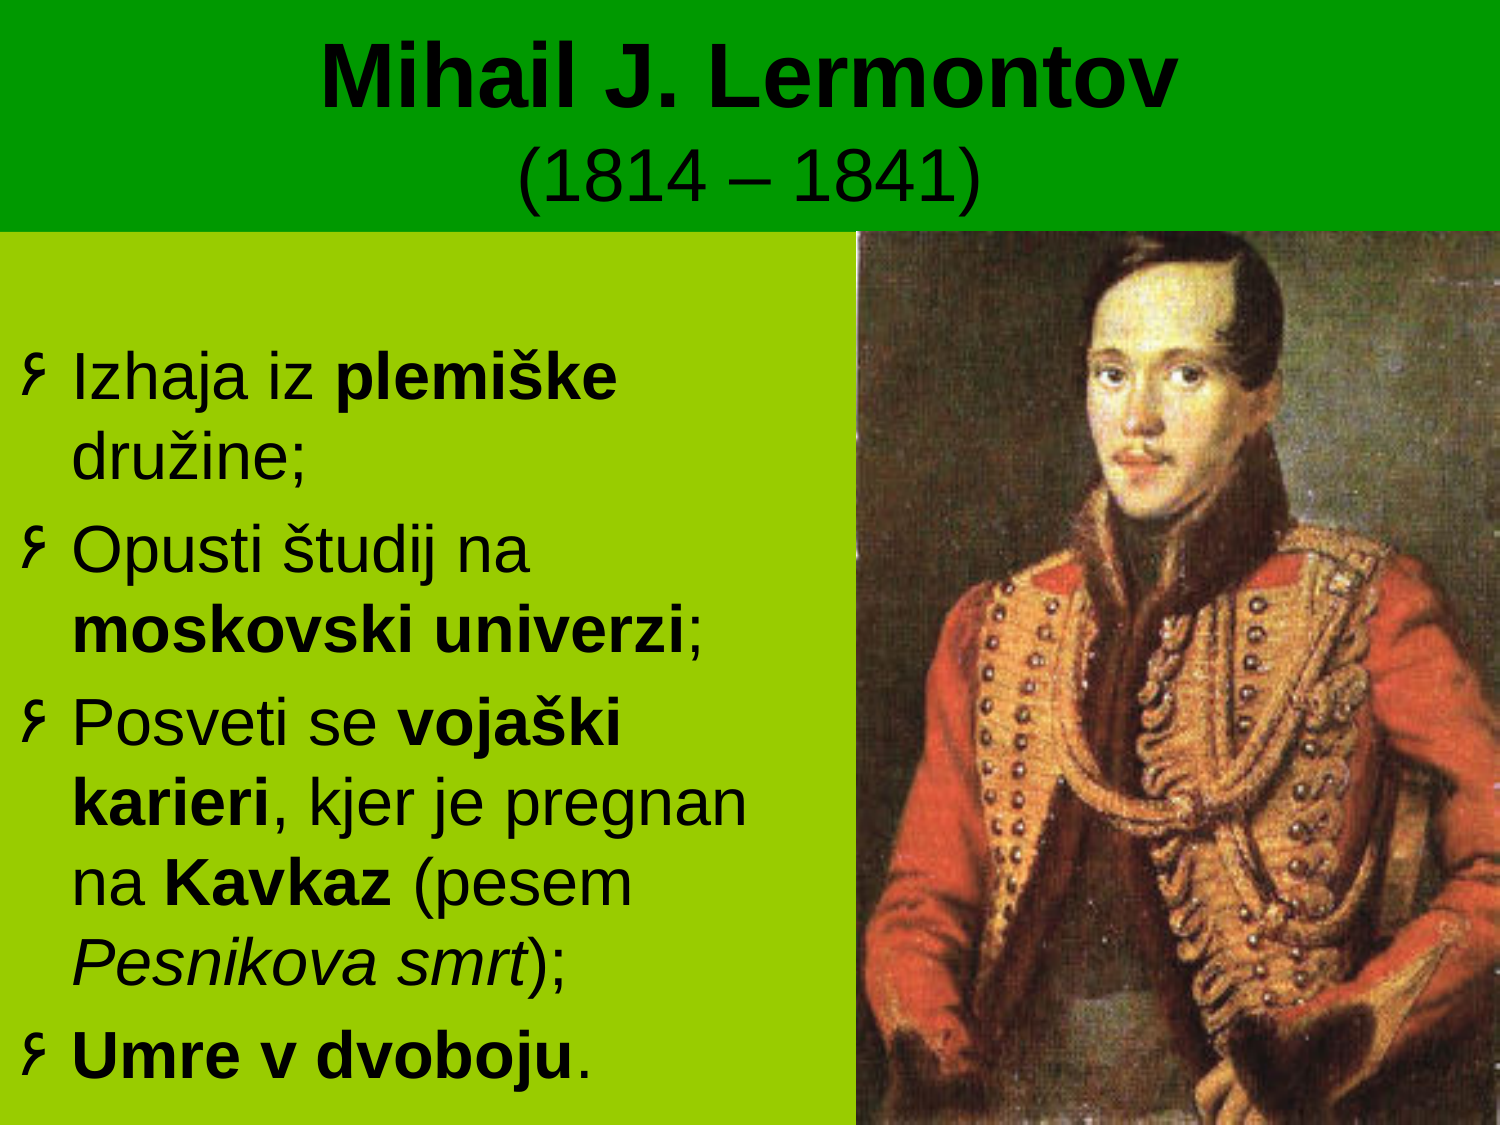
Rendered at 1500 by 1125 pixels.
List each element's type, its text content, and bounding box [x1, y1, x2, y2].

title Mihail J. Lermontov (1814 – 1841) [0, 0, 1500, 231]
picture [856, 231, 1500, 1125]
list Izhaja iz plemiške družine; Opusti študij na moskovski univerzi; Posveti se vojaški karieri, kjer je pregnan na Kavkaz (pesem Pesnikova smrt); Umre v dvoboju. [0, 231, 856, 1125]
